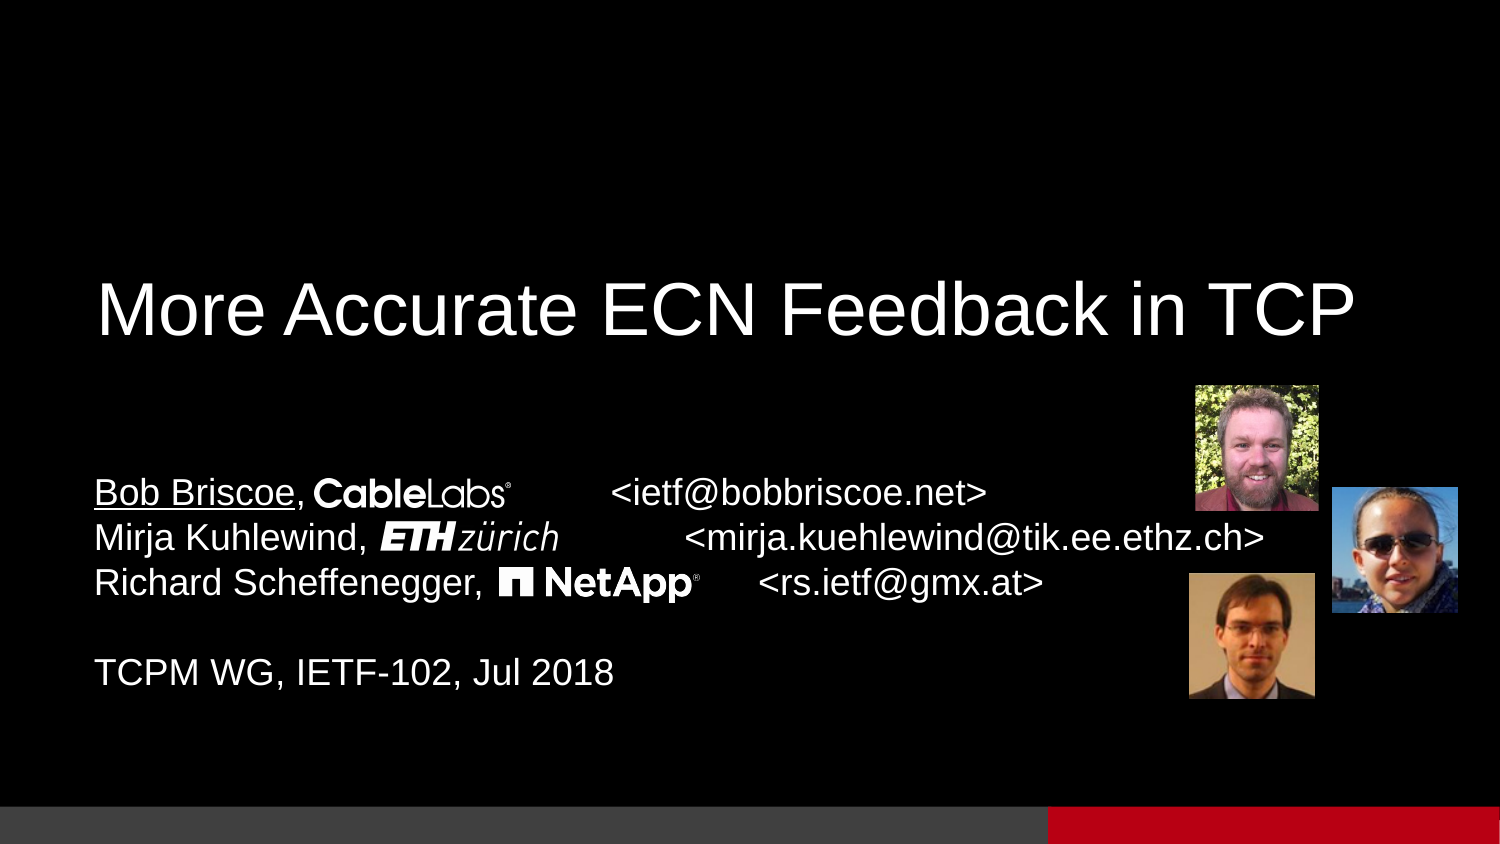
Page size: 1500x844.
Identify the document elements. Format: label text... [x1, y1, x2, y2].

picture [314, 478, 511, 508]
picture [1332, 487, 1458, 613]
picture [1189, 573, 1315, 699]
picture [380, 521, 558, 551]
picture [499, 567, 700, 603]
picture [1195, 385, 1319, 511]
text_box Bob Briscoe, CableLabs <ietf@bobbriscoe.net> Mirja Kuhlewind, ETHZ <mirja.kuehlewind@tik.ee.ethz.ch> Richard Scheffenegger, NetApp <rs.ietf@gmx.at> TCPM WG, IETF-102, Jul 2018 [78, 460, 1341, 649]
text_box More Accurate ECN Feedback in TCP [81, 253, 1453, 433]
